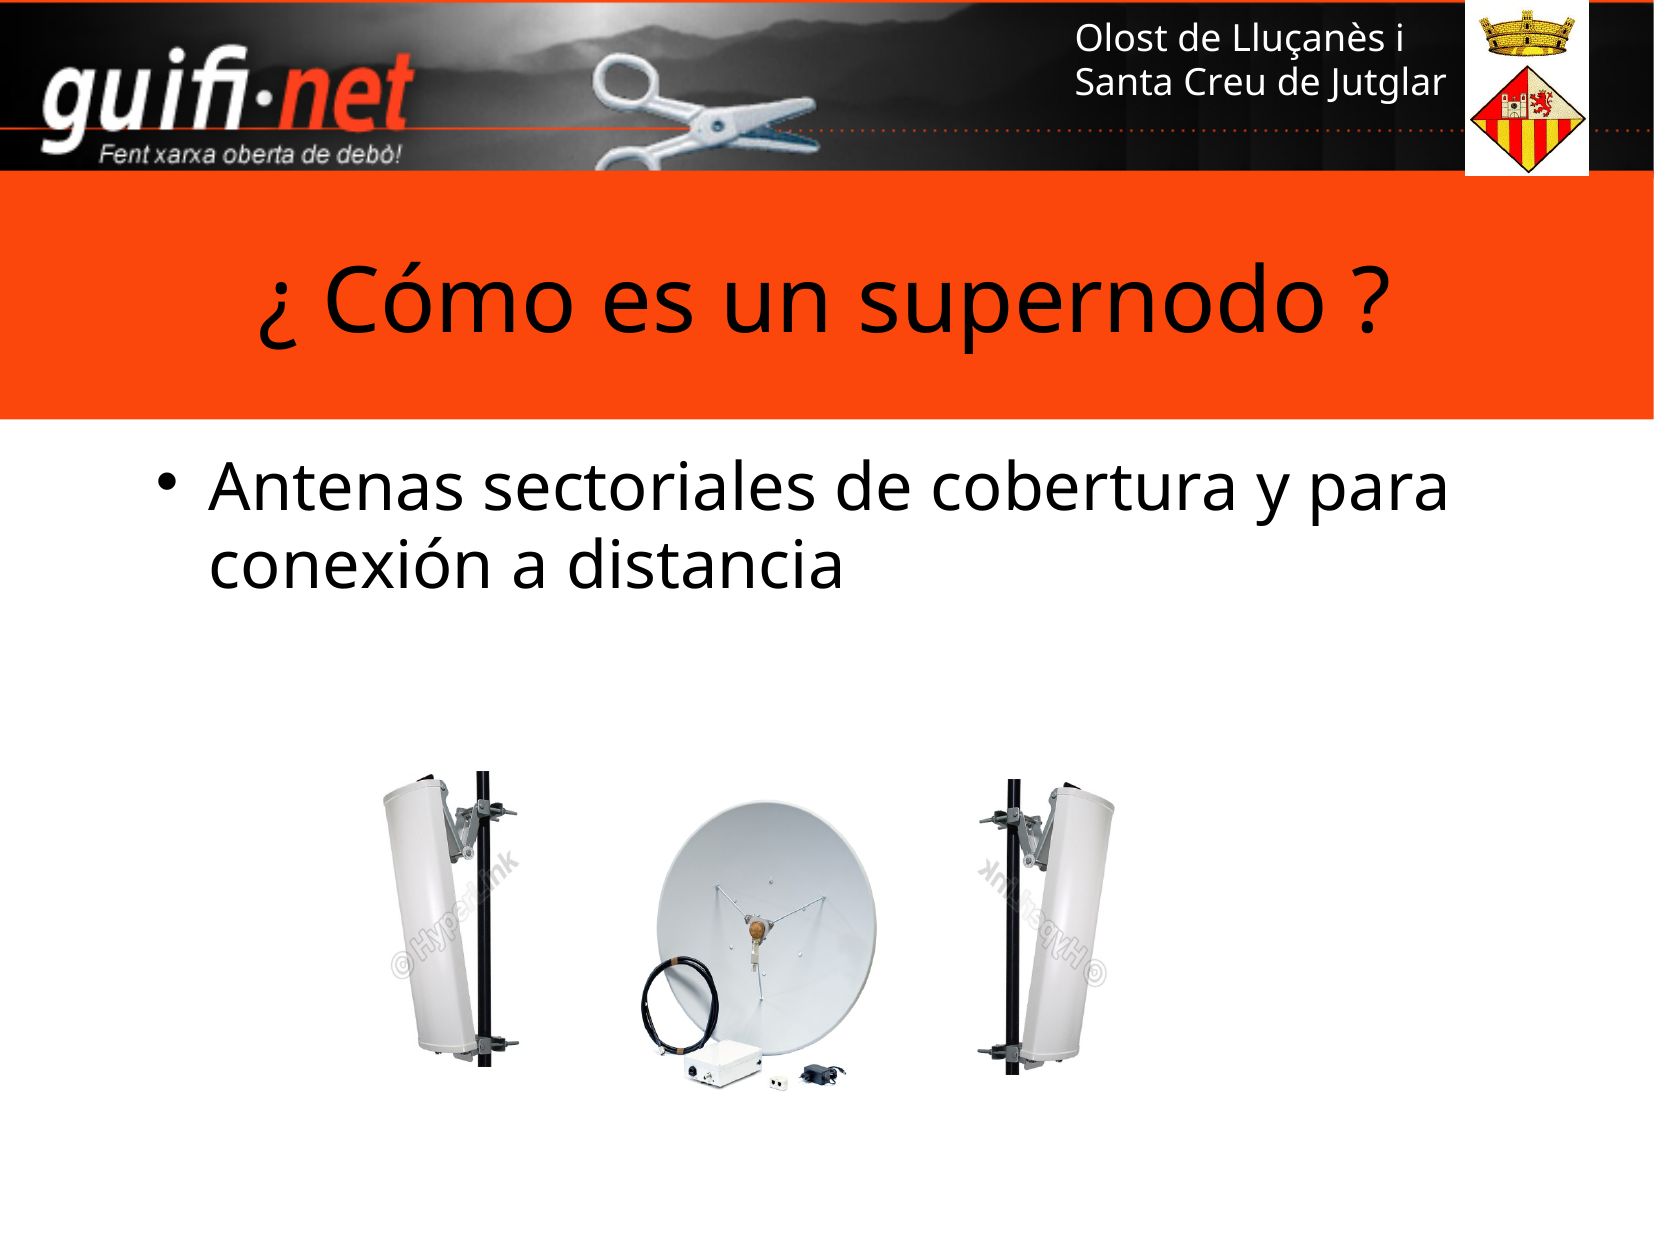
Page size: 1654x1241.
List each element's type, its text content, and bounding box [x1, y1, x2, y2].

picture [375, 771, 536, 1067]
picture [960, 779, 1122, 1075]
picture [634, 776, 886, 1099]
list Antenas sectoriales de cobertura y para conexión a distancia [138, 445, 1551, 1172]
title ¿ Cómo es un supernodo ? [119, 195, 1532, 403]
picture [0, 0, 1654, 176]
